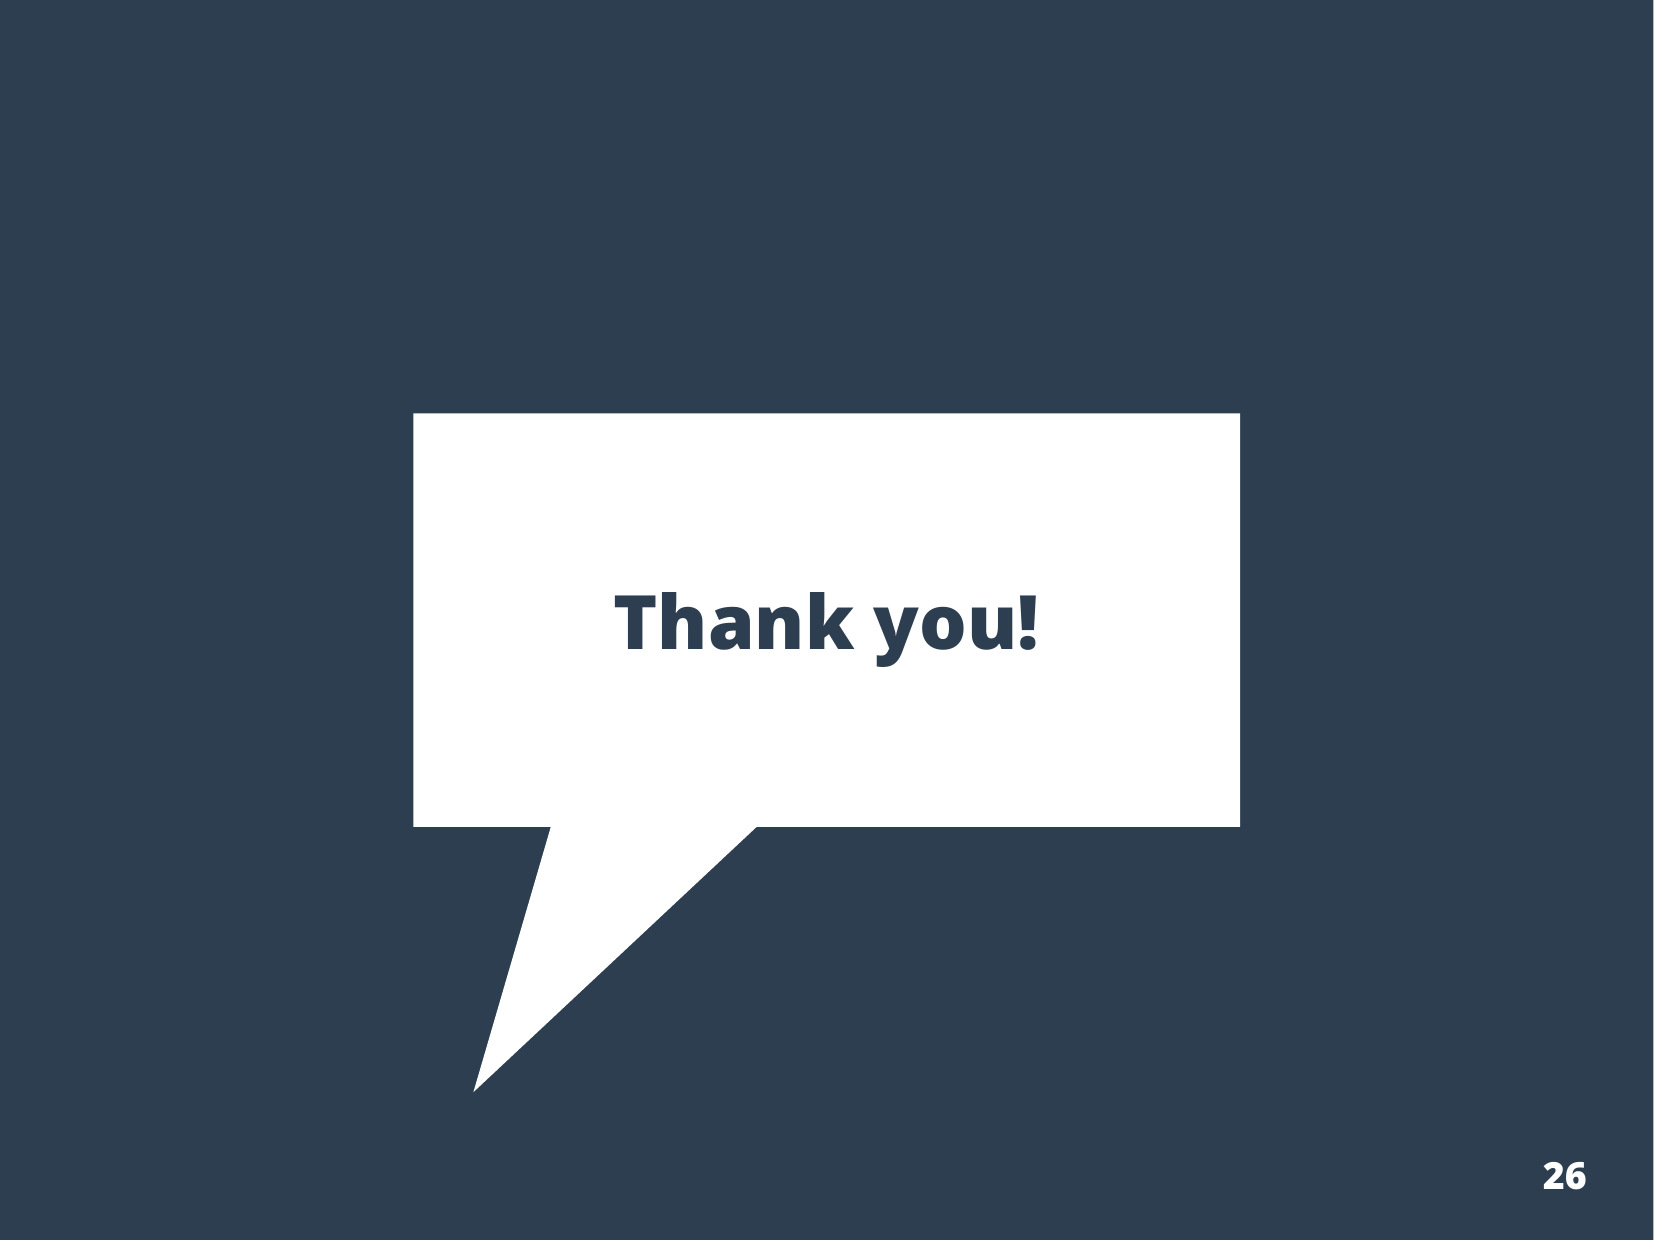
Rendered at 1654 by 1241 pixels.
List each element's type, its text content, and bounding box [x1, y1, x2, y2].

title Thank you! [442, 442, 1211, 798]
